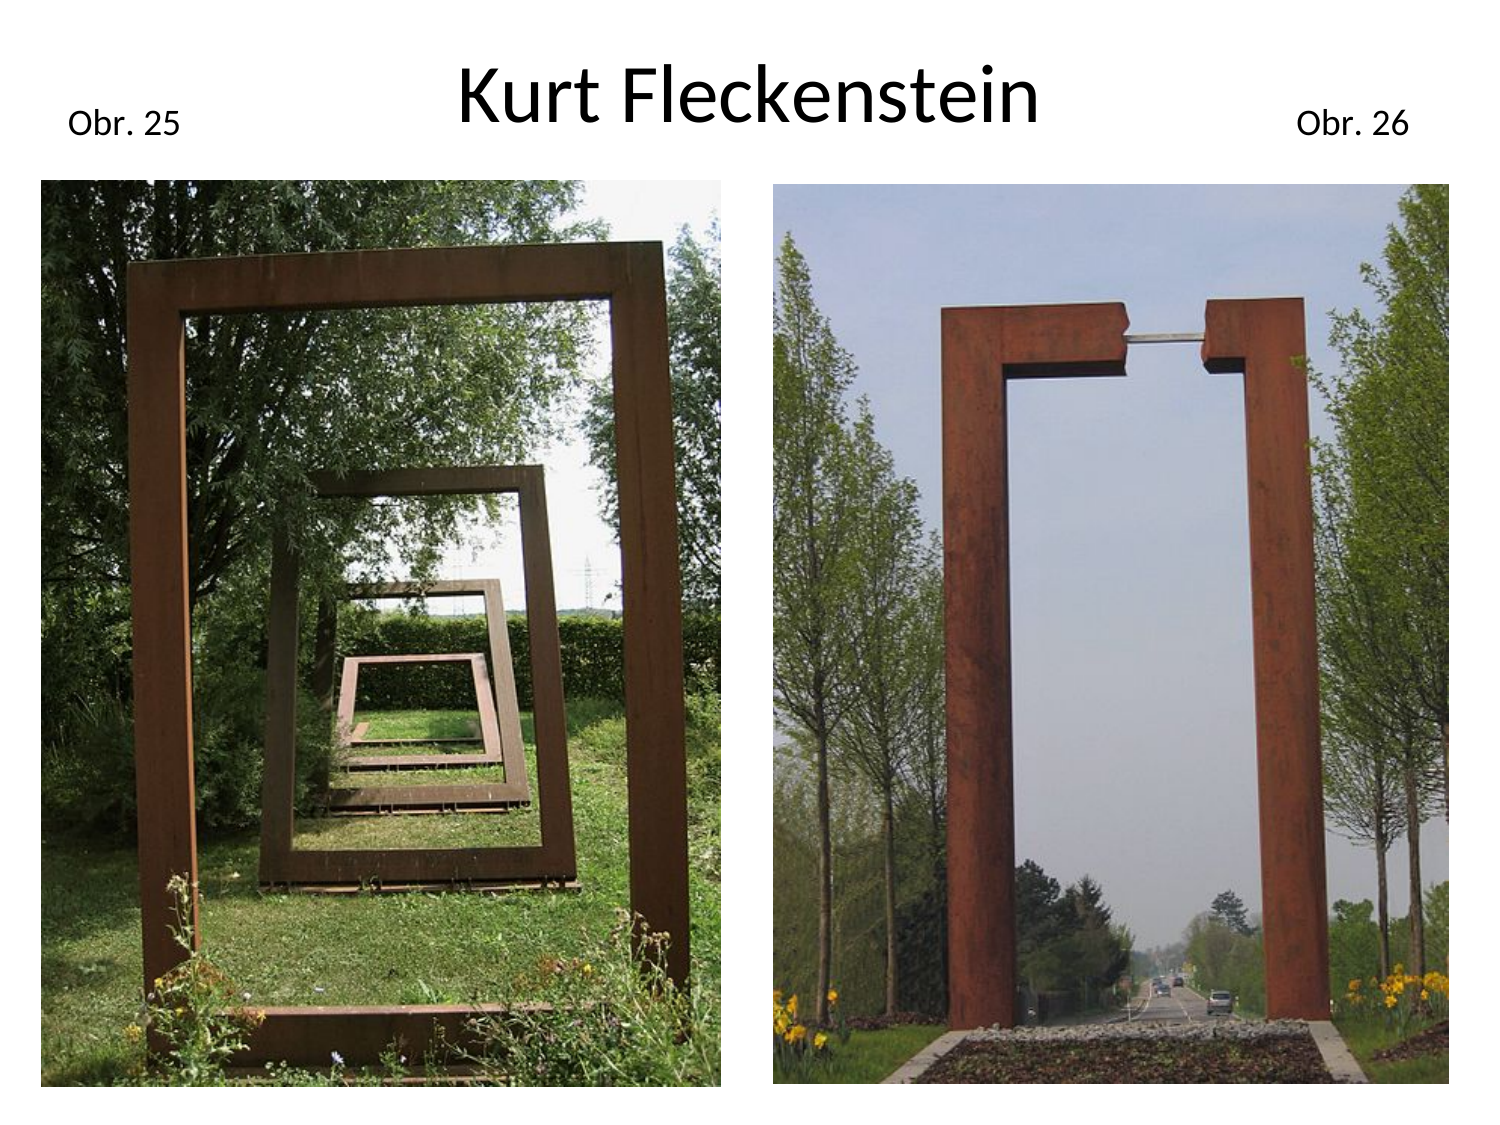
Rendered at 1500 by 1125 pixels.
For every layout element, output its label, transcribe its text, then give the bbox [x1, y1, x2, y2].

text_box [773, 184, 1449, 1084]
text_box Obr. 26 [1281, 90, 1500, 151]
picture [41, 180, 721, 1087]
title Kurt Fleckenstein [75, 31, 1426, 247]
text_box Obr. 25 [53, 90, 278, 151]
